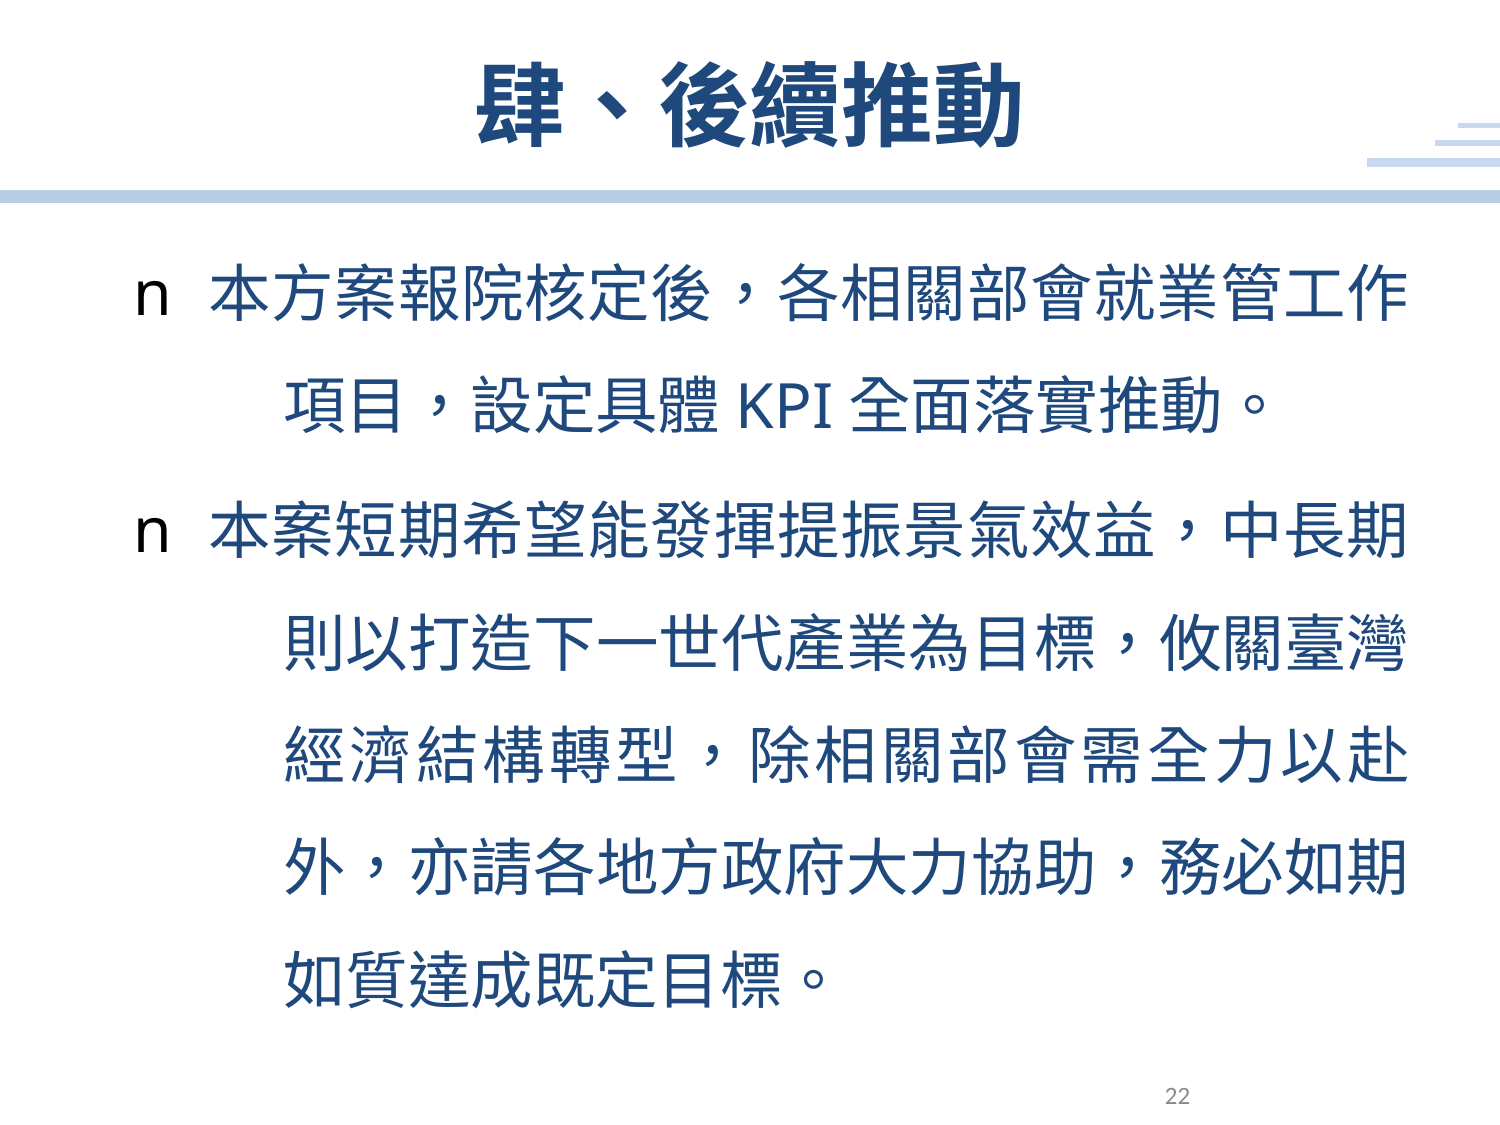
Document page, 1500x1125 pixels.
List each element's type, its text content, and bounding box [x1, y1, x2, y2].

text_box 22 [1149, 1065, 1500, 1125]
text_box 本方案報院核定後，各相關部會就業管工作項目，設定具體KPI全面落實推動。 本案短期希望能發揮提振景氣效益，中長期則以打造下一世代產業為目標，攸關臺灣經濟結構轉型，除相關部會需全力以赴外，亦請各地方政府大力協助，務必如期如質達成既定目標。 [59, 220, 1426, 1023]
title 肆、後續推動 [0, 0, 1500, 220]
